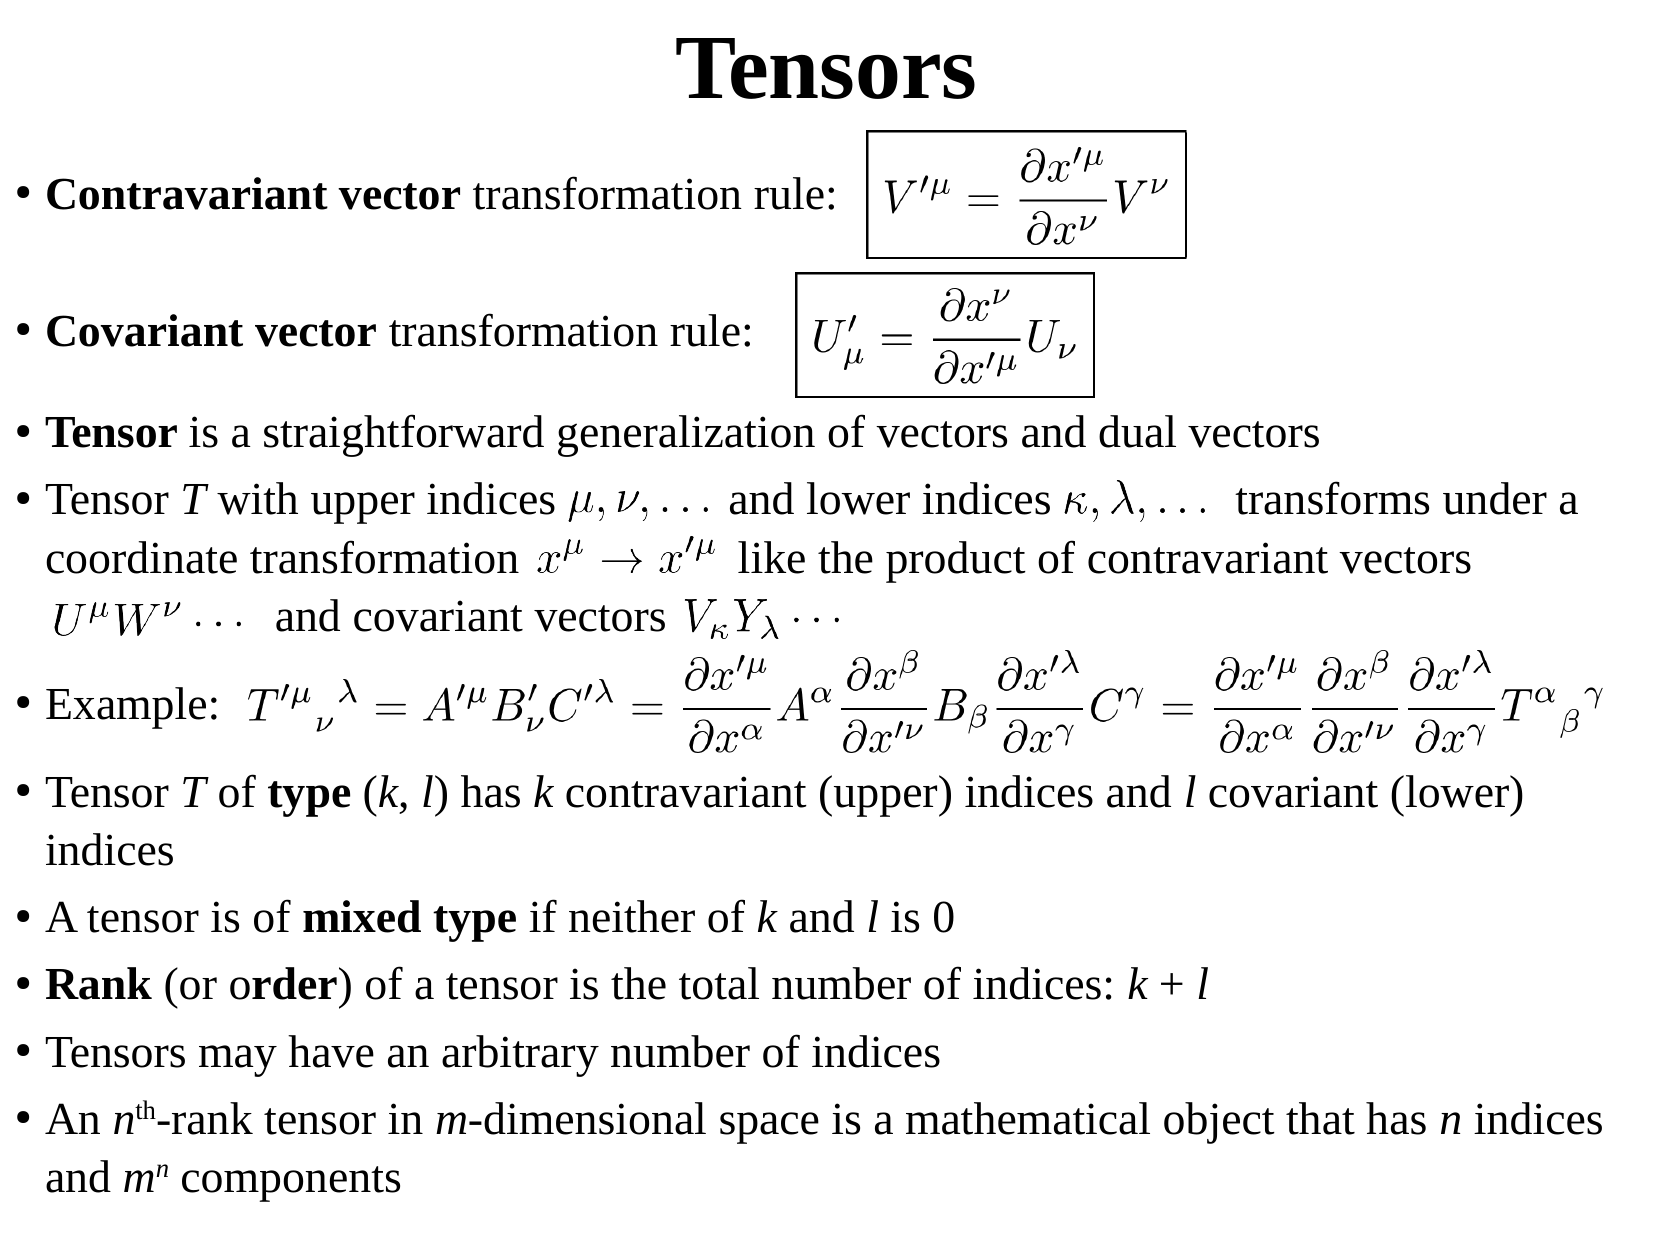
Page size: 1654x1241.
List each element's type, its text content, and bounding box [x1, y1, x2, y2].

picture [684, 599, 839, 639]
picture [247, 649, 1603, 753]
picture [866, 130, 1187, 259]
picture [568, 491, 708, 522]
picture [54, 602, 241, 637]
title Tensors [82, 17, 1571, 119]
picture [537, 535, 715, 573]
list Contravariant vector transformation rule: Covariant vector transformation rule: Tensor is a straightforward generalization of vectors and dual vectors Tensor T with upper indices and lower indices transforms under a coordinate transformation like the product of contravariant vectors and covariant vectors Example: Tensor T of type (k, l) has k contravariant (upper) indices and l covariant (lower) indices A tensor is of mixed type if neither of k and l is 0 Rank (or order) of a tensor is the total number of indices: k + l Tensors may have an arbitrary number of indices An nth-rank tensor in m-dimensional space is a mathematical object that has n indices and mn components [15, 117, 1636, 1216]
picture [1064, 480, 1205, 522]
picture [795, 272, 1095, 398]
